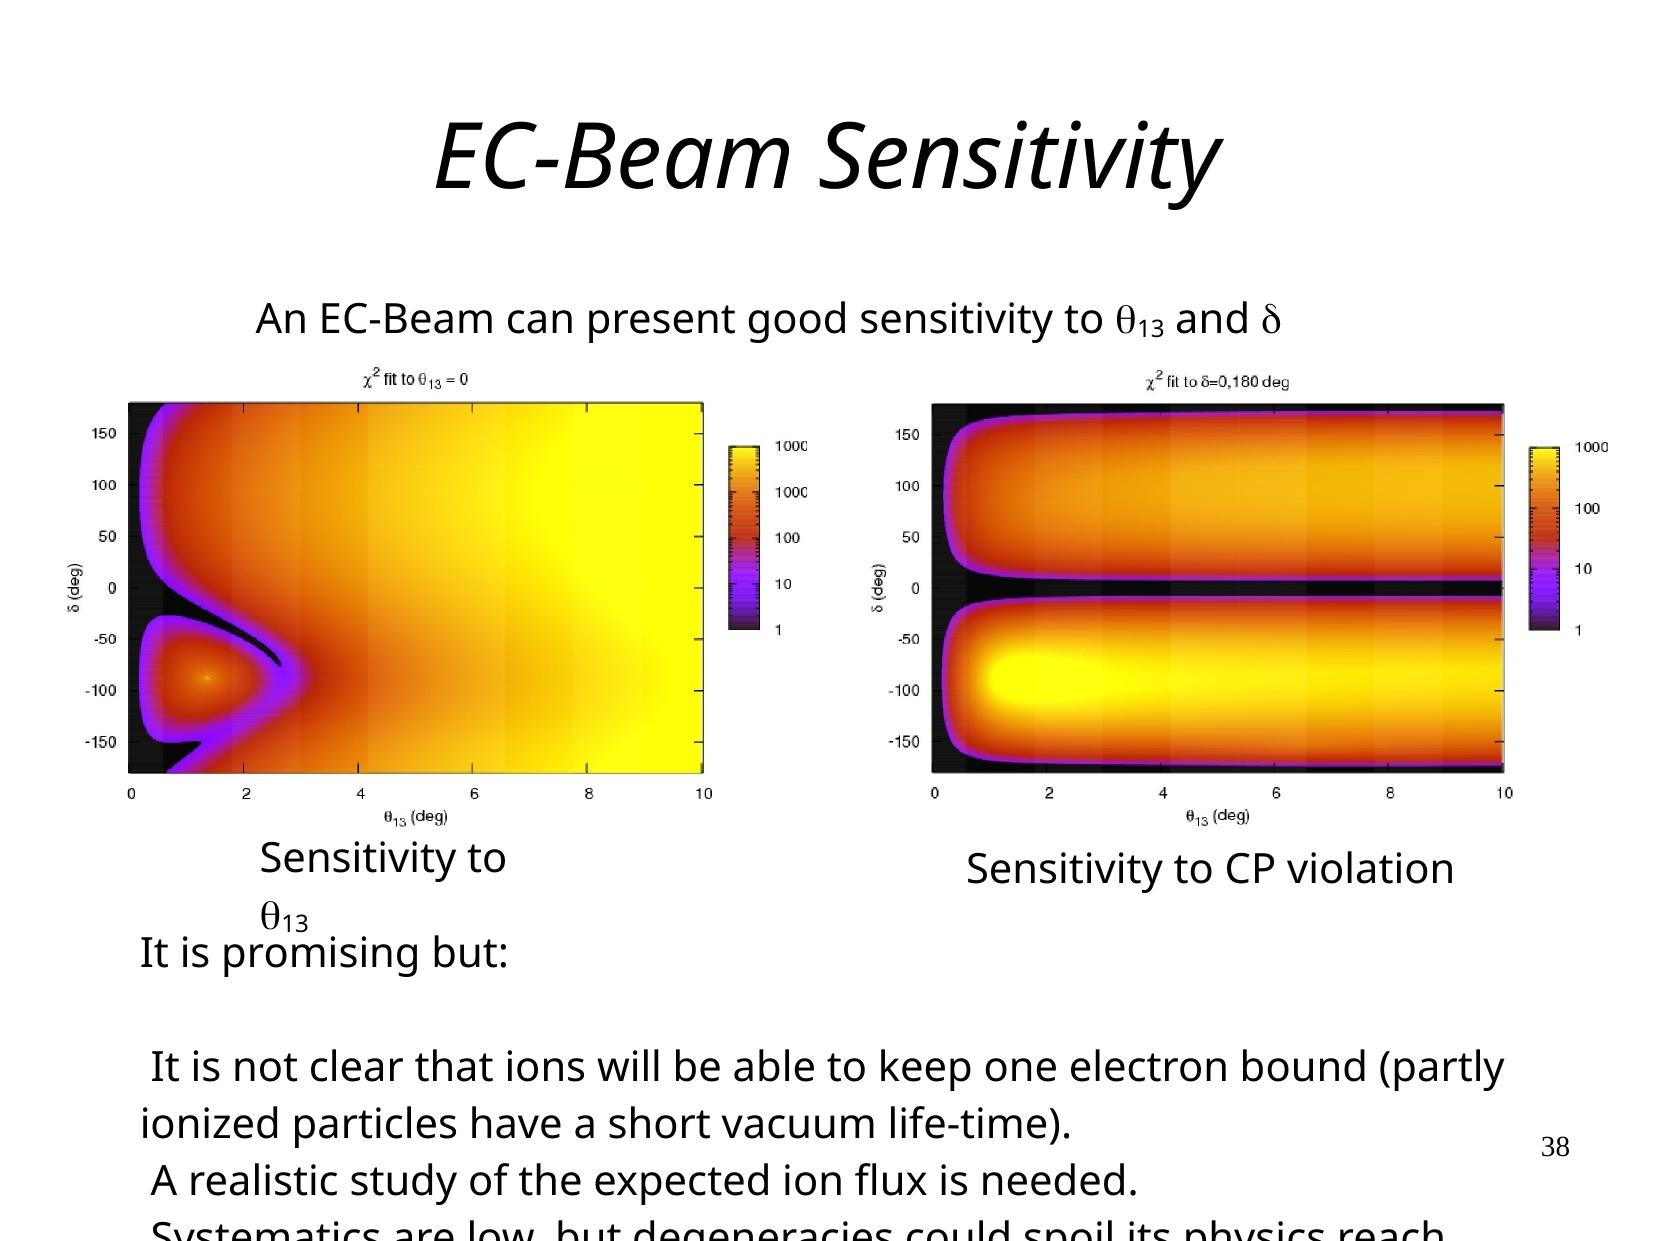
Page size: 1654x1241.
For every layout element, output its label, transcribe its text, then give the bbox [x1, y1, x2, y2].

text_box Sensitivity to q13 [244, 819, 581, 902]
text_box [111, 296, 1579, 373]
title EC-Beam Sensitivity [82, 56, 1571, 250]
picture [3, 298, 1629, 877]
text_box An EC-Beam can present good sensitivity to q13 and d [240, 281, 1366, 364]
text_box Sensitivity to CP violation [951, 831, 1528, 897]
text_box It is promising but: It is not clear that ions will be able to keep one electron bound (partly ionized particles have a short vacuum life-time). A realistic study of the expected ion flux is needed. Systematics are low, but degeneracies could spoil its physics reach. [125, 915, 1553, 1231]
